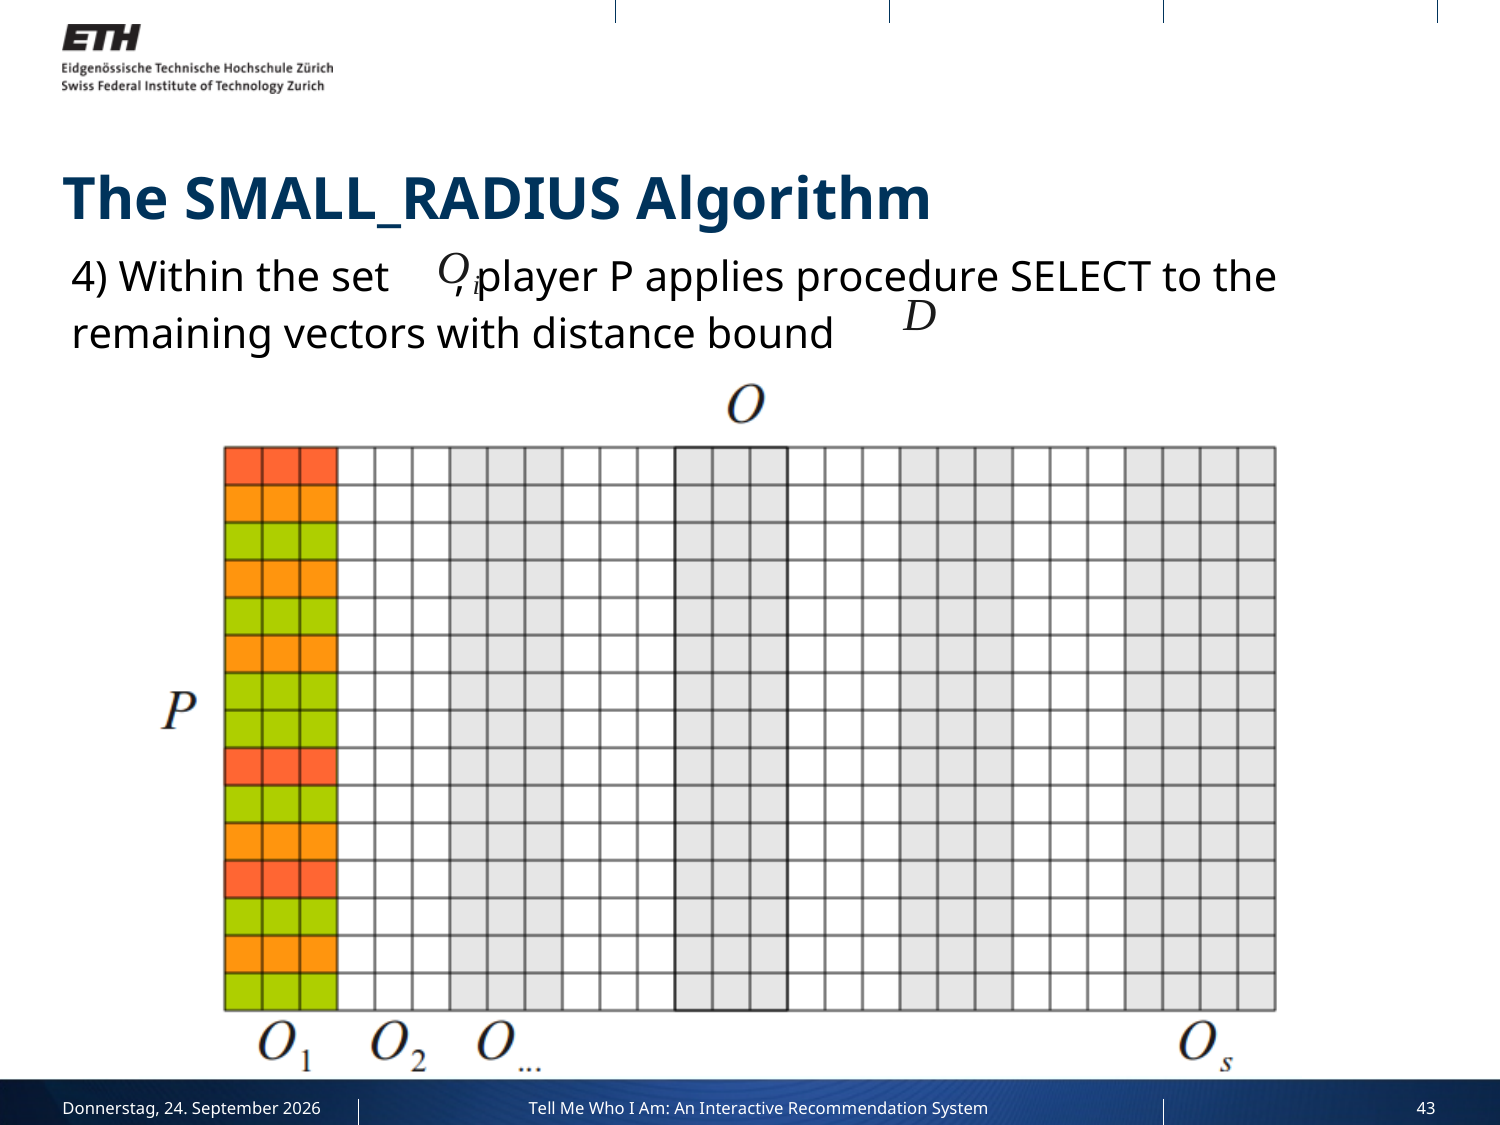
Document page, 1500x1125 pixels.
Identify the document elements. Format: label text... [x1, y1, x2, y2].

list 4) Within the set , player P applies procedure SELECT to the remaining vectors with distance bound [71, 246, 1447, 344]
picture [62, 24, 333, 94]
chart [430, 242, 486, 300]
picture [0, 371, 1500, 1125]
chart [894, 289, 943, 341]
title The SMALL_RADIUS Algorithm [62, 157, 1438, 296]
